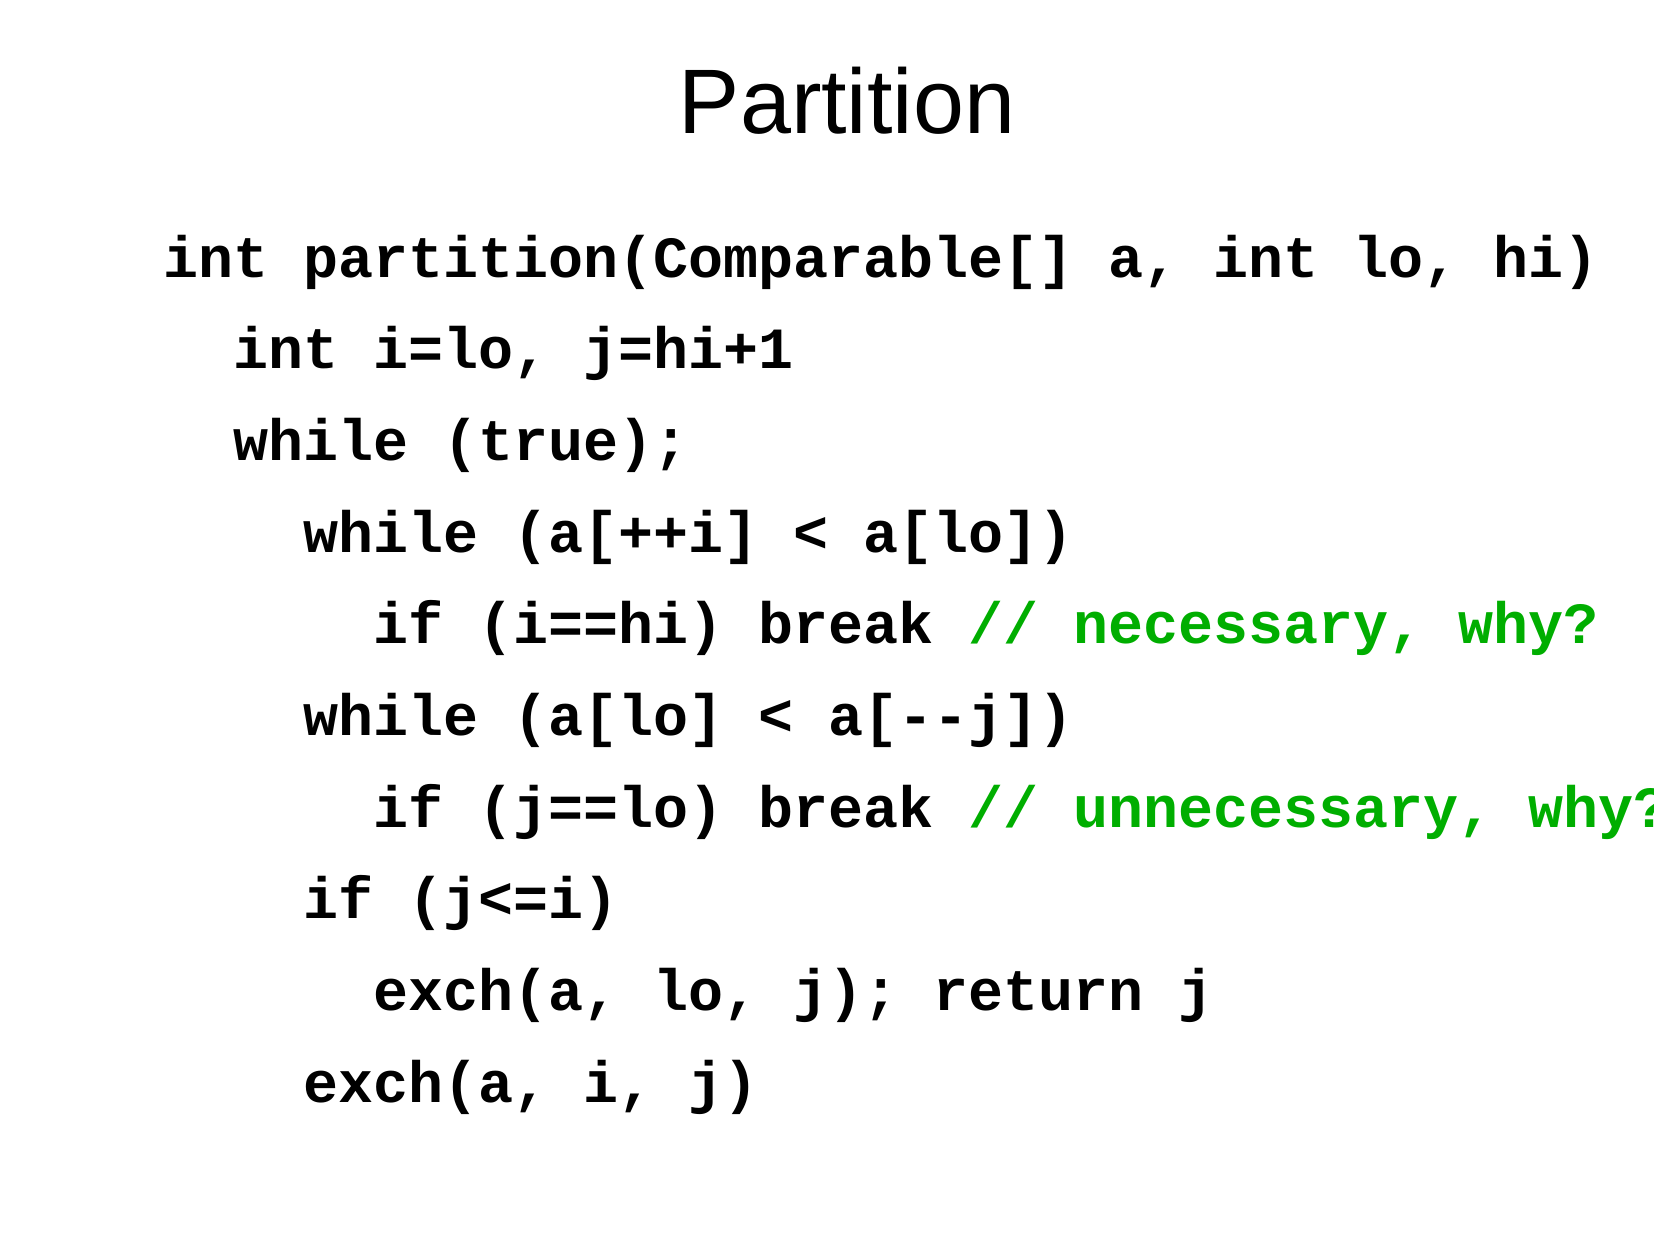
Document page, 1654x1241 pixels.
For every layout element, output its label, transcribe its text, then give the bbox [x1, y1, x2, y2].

title Partition [86, 0, 1575, 204]
list int partition(Comparable[] a, int lo, hi) int i=lo, j=hi+1 while (true); while (a[++i] < a[lo]) if (i==hi) break // necessary, why? while (a[lo] < a[--j]) if (j==lo) break // unnecessary, why? if (j<=i) exch(a, lo, j); return j exch(a, i, j) [92, 221, 1654, 1152]
